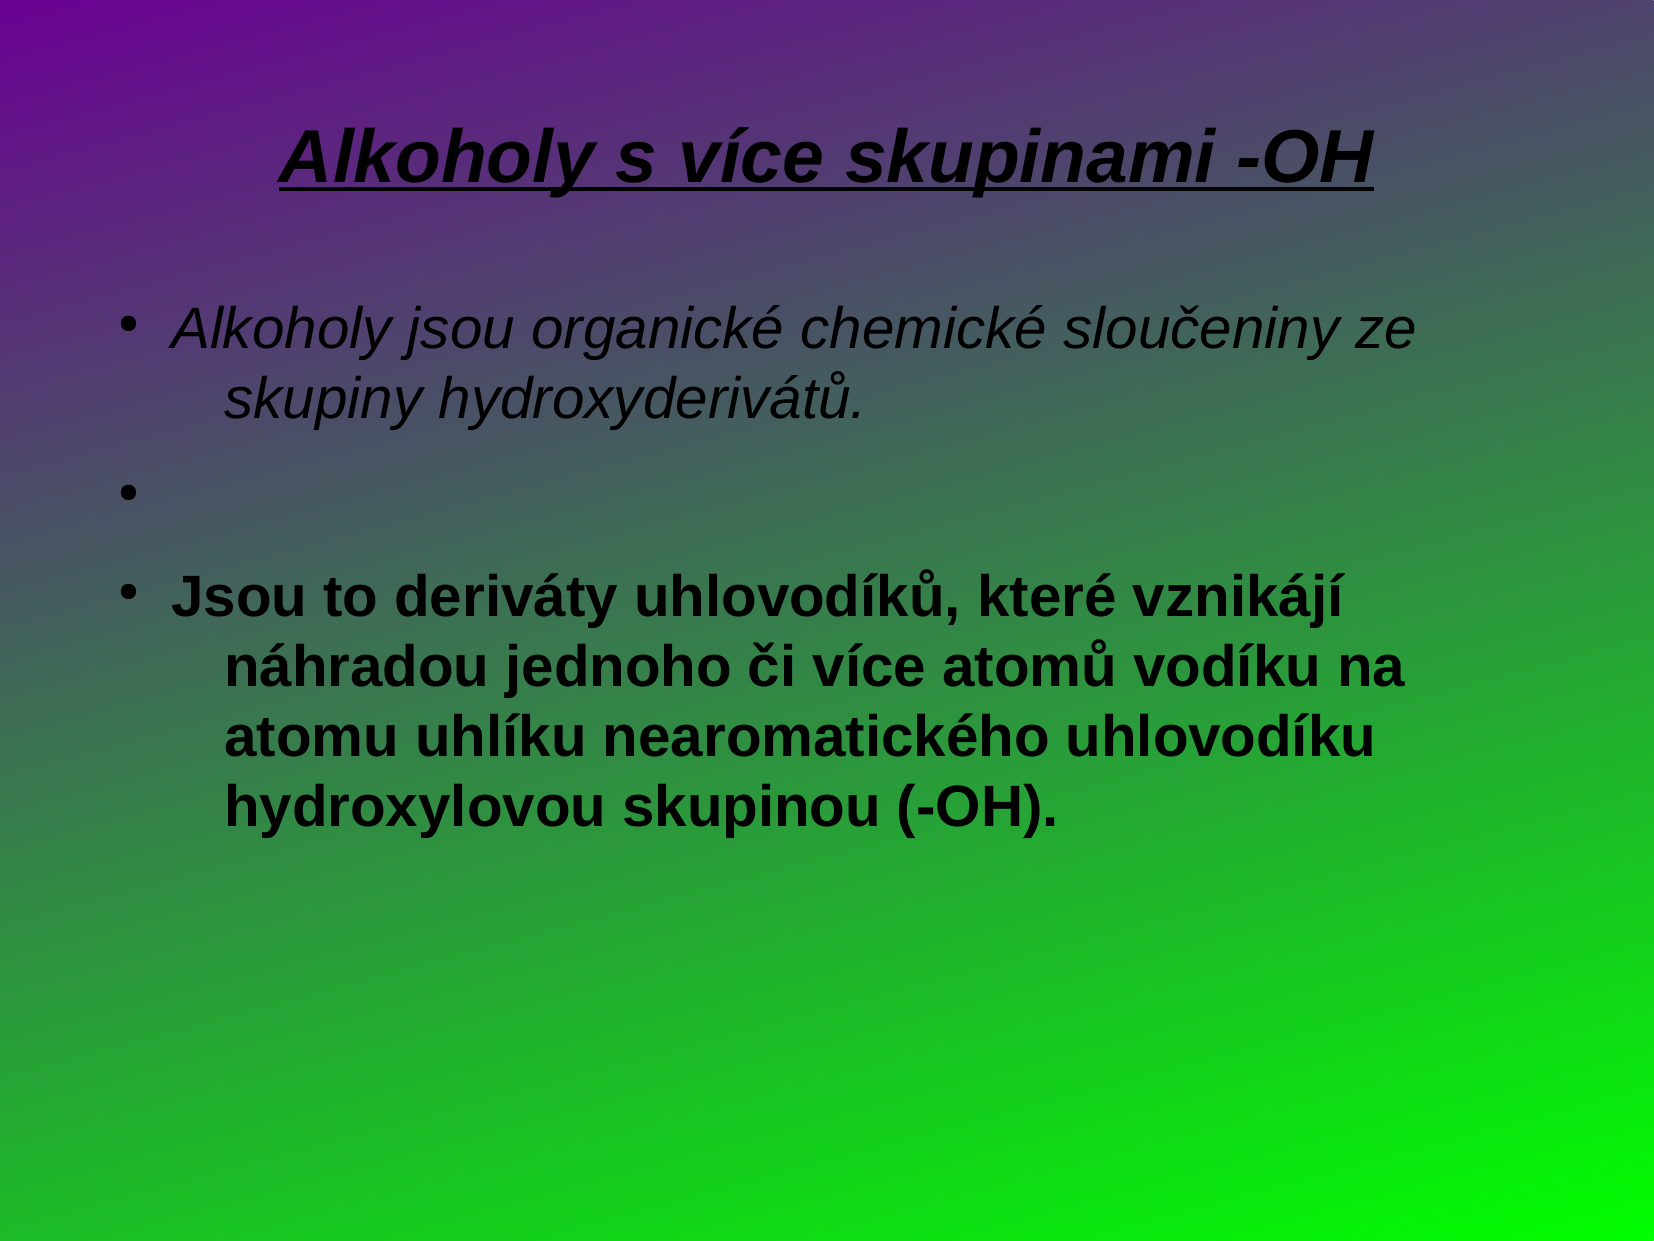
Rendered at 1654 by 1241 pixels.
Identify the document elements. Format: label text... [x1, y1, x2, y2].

title Alkoholy s více skupinami -OH [82, 49, 1571, 257]
list Alkoholy jsou organické chemické sloučeniny ze skupiny hydroxyderivátů. Jsou to deriváty uhlovodíků, které vznikájí náhradou jednoho či více atomů vodíku na atomu uhlíku nearomatického uhlovodíku hydroxylovou skupinou (-OH). [82, 290, 1571, 1109]
